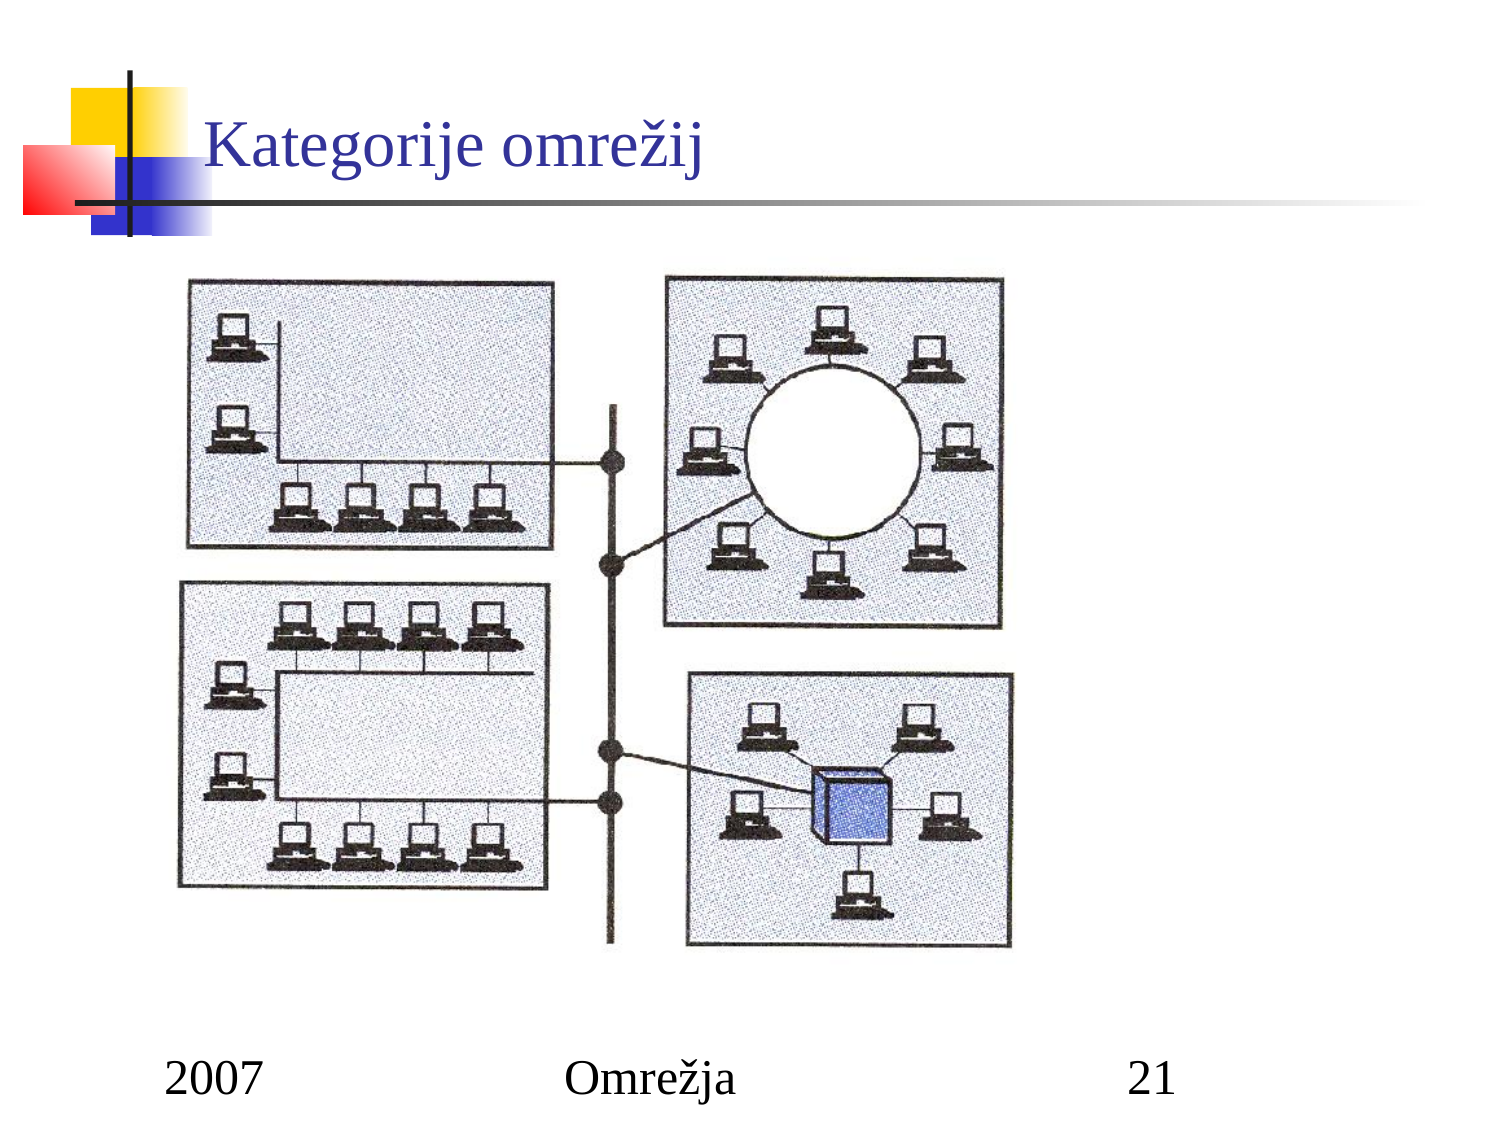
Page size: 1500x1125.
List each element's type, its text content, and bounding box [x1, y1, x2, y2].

picture [125, 237, 1051, 997]
title Kategorije omrežij [188, 92, 1468, 188]
